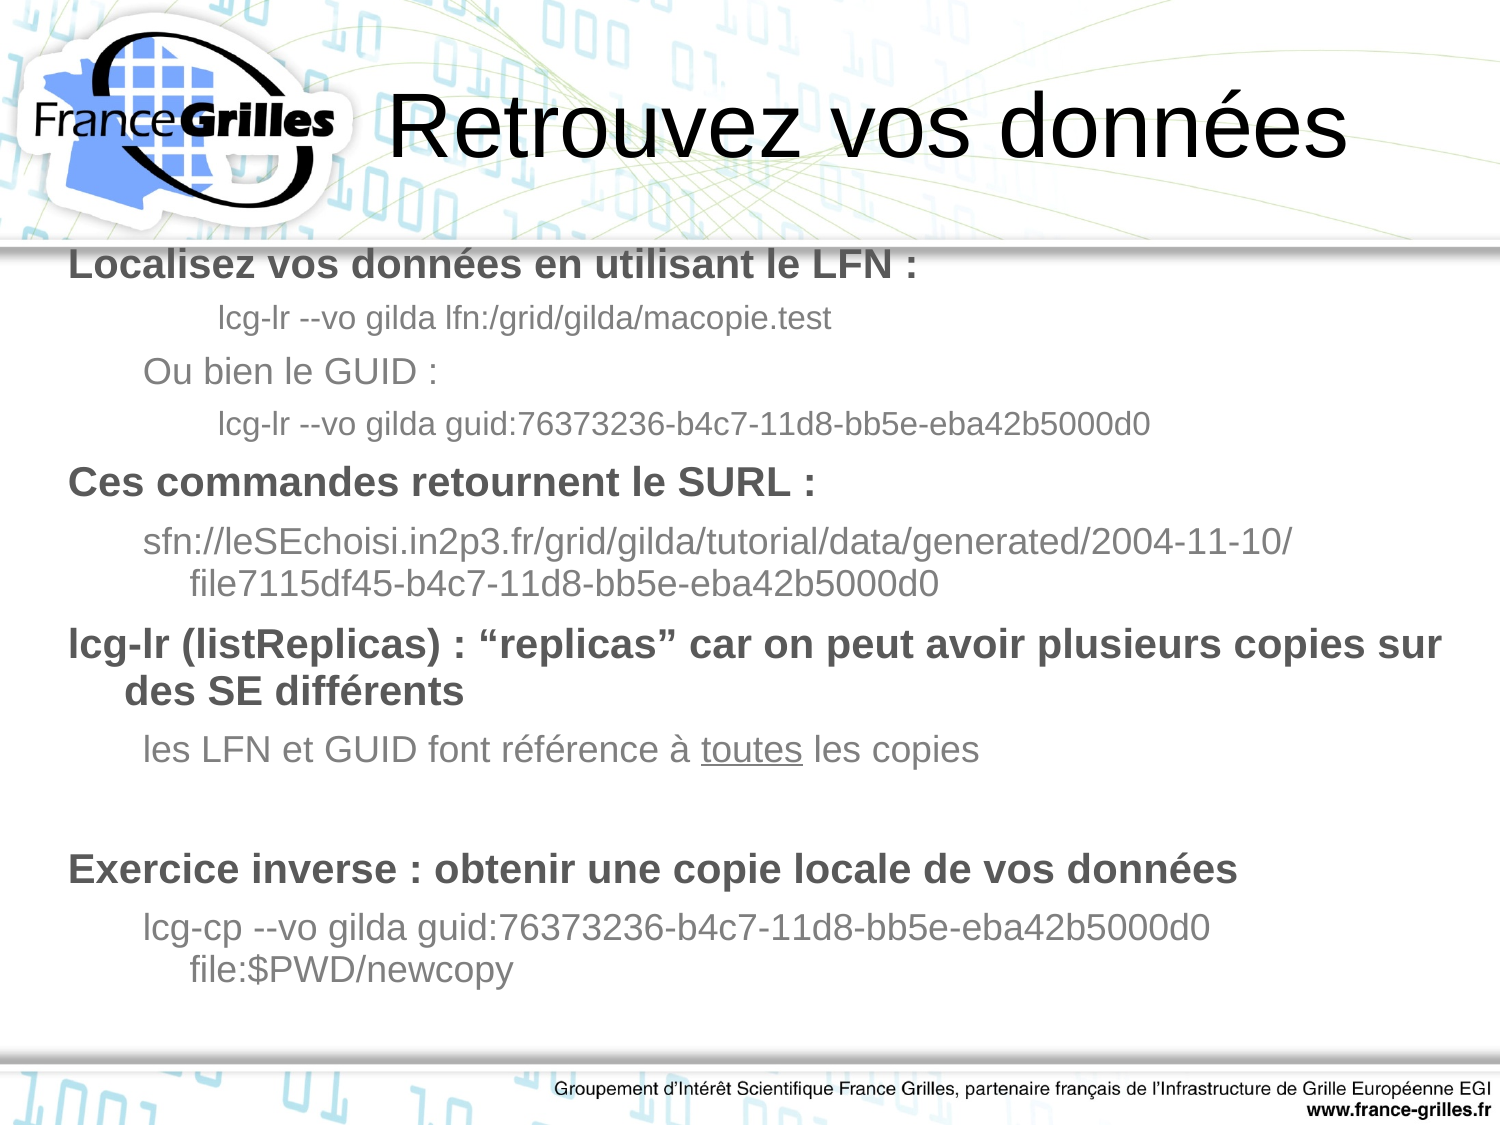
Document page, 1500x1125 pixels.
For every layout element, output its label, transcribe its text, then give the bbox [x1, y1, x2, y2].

picture [0, 0, 1500, 1125]
list Localisez vos données en utilisant le LFN : lcg-lr --vo gilda lfn:/grid/gilda/macopie.test Ou bien le GUID : lcg-lr --vo gilda guid:76373236-b4c7-11d8-bb5e-eba42b5000d0 Ces commandes retournent le SURL : sfn://leSEchoisi.in2p3.fr/grid/gilda/tutorial/data/generated/2004-11-10/file7115df45-b4c7-11d8-bb5e-eba42b5000d0 lcg-lr (listReplicas) : “replicas” car on peut avoir plusieurs copies sur des SE différents les LFN et GUID font référence à toutes les copies Exercice inverse : obtenir une copie locale de vos données lcg-cp --vo gilda guid:76373236-b4c7-11d8-bb5e-eba42b5000d0 file:$PWD/newcopy [53, 232, 1459, 1078]
title Retrouvez vos données [372, 7, 1459, 232]
